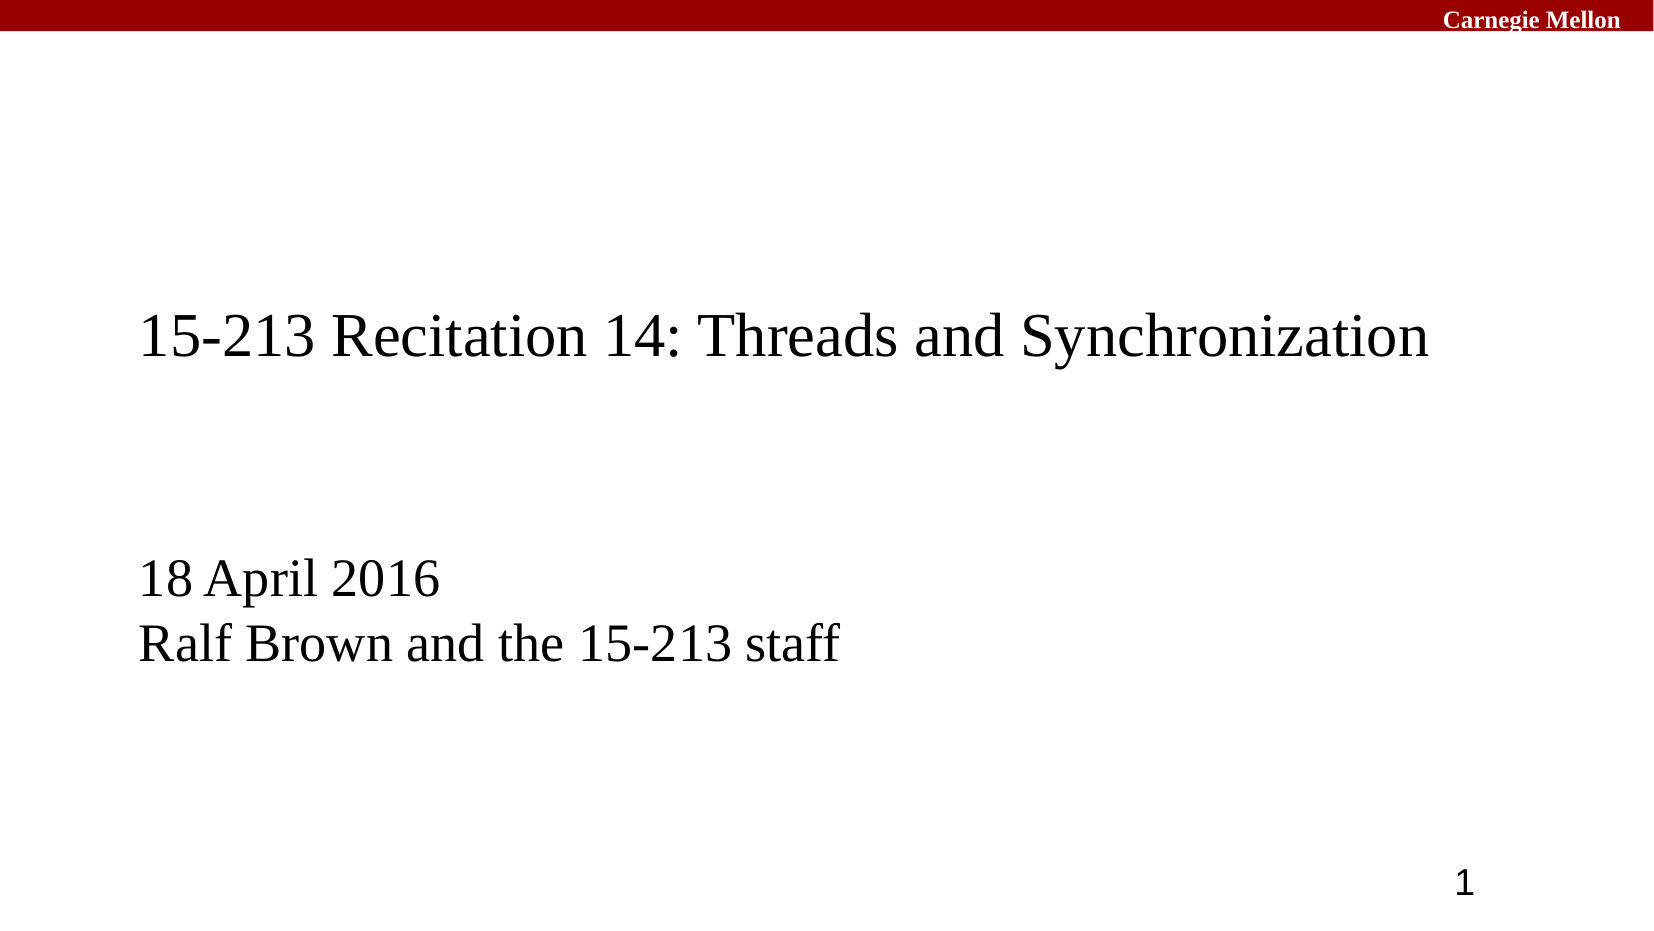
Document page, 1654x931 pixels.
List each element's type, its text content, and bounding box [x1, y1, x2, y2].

title 15-213 Recitation 14: Threads and Synchronization [123, 236, 1530, 426]
subtitle 18 April 2016 Ralf Brown and the 15-213 staff [123, 526, 1513, 931]
